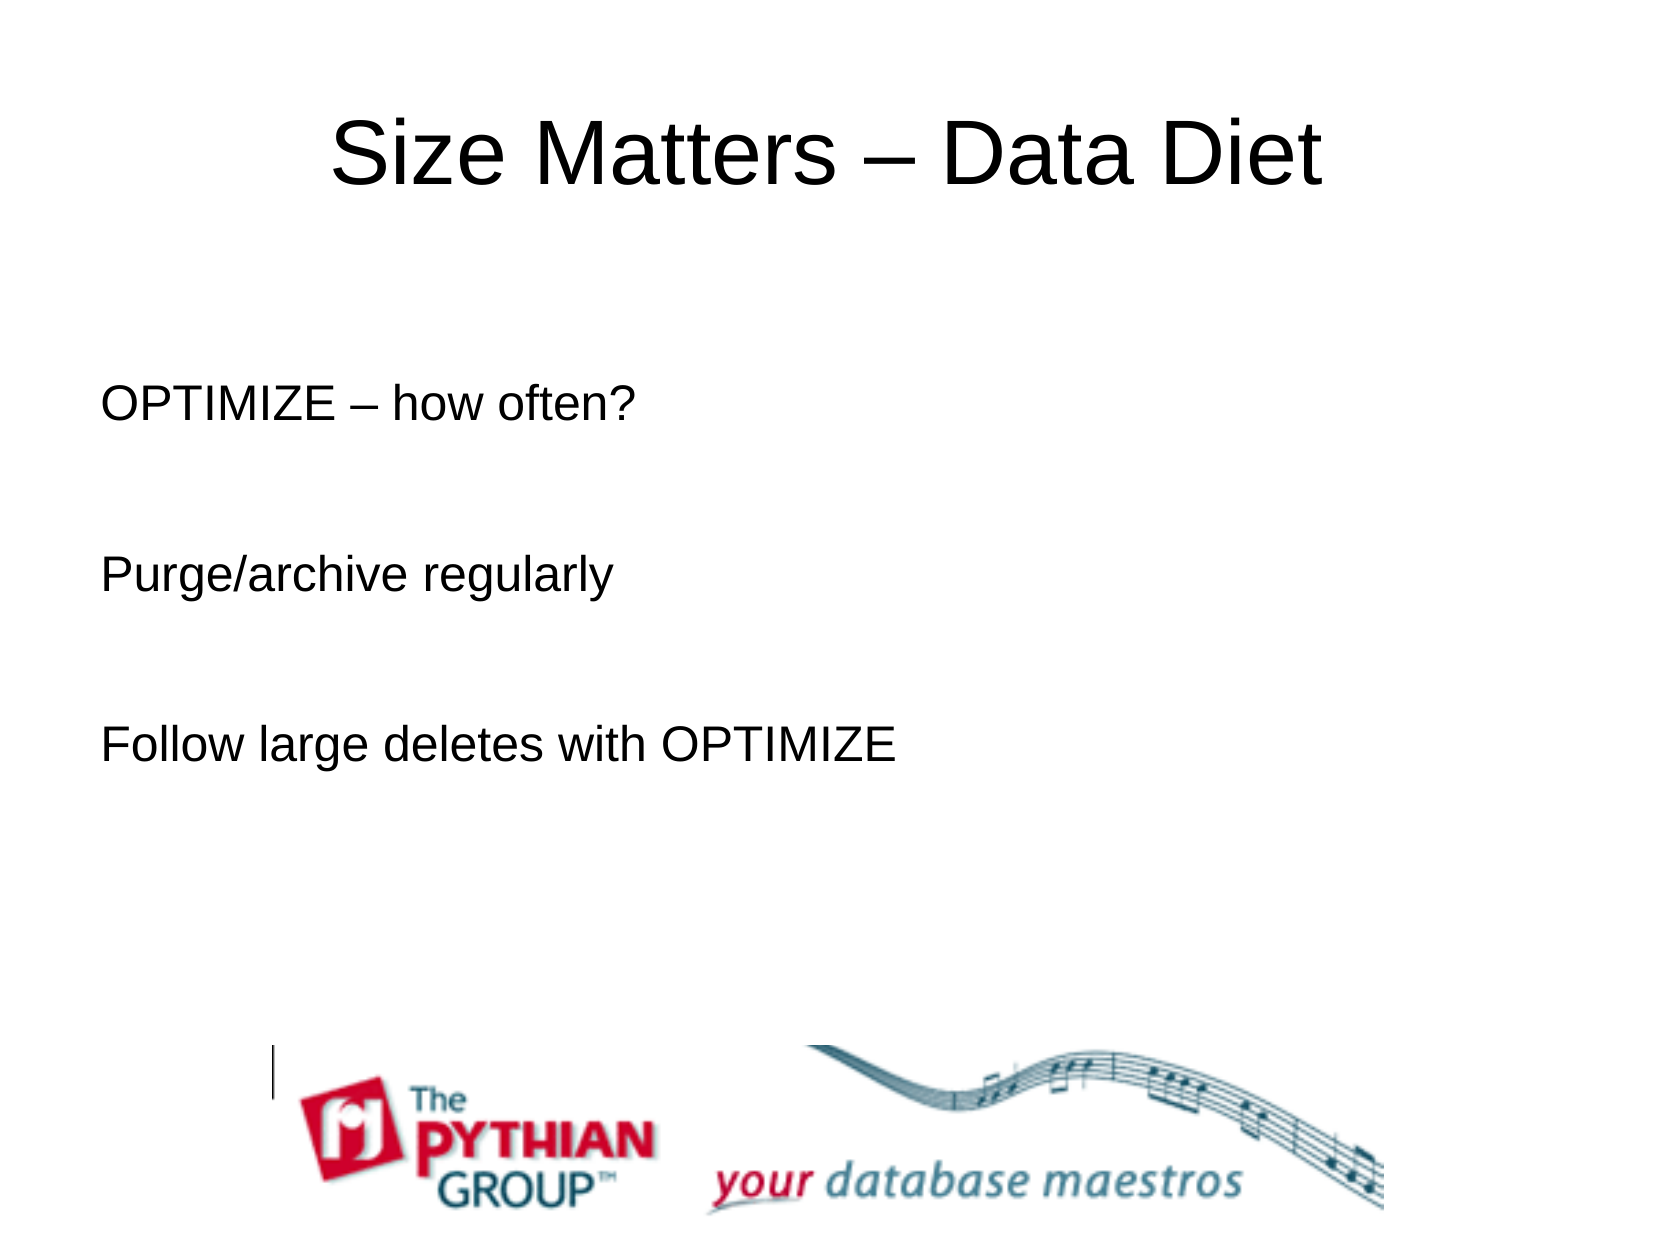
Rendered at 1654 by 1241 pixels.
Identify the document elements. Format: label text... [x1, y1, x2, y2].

title Size Matters – Data Diet [82, 56, 1571, 250]
list OPTIMIZE – how often? Purge/archive regularly Follow large deletes with OPTIMIZE [82, 290, 1571, 1094]
picture [272, 1094, 1384, 1241]
